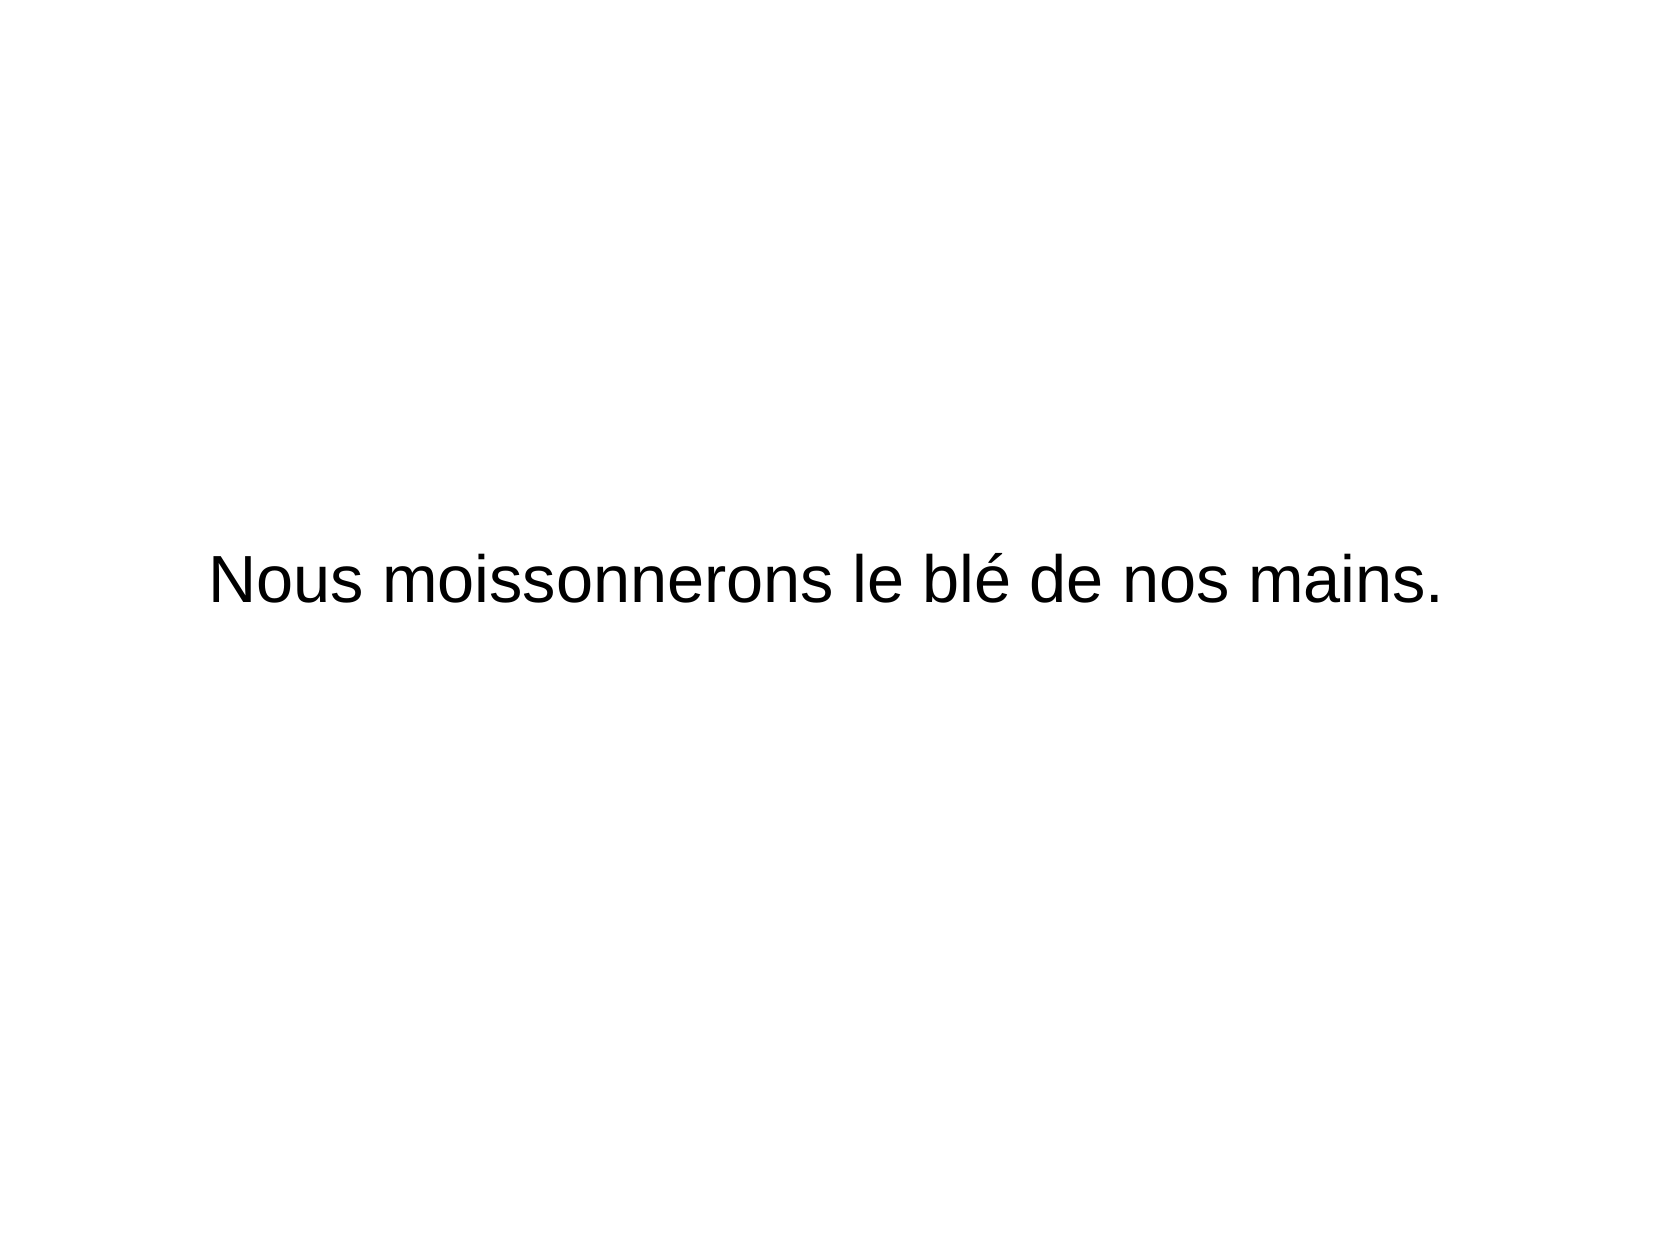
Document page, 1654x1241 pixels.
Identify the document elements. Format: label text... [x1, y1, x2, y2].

subtitle Nous moissonnerons le blé de nos mains. [82, 56, 1571, 1102]
